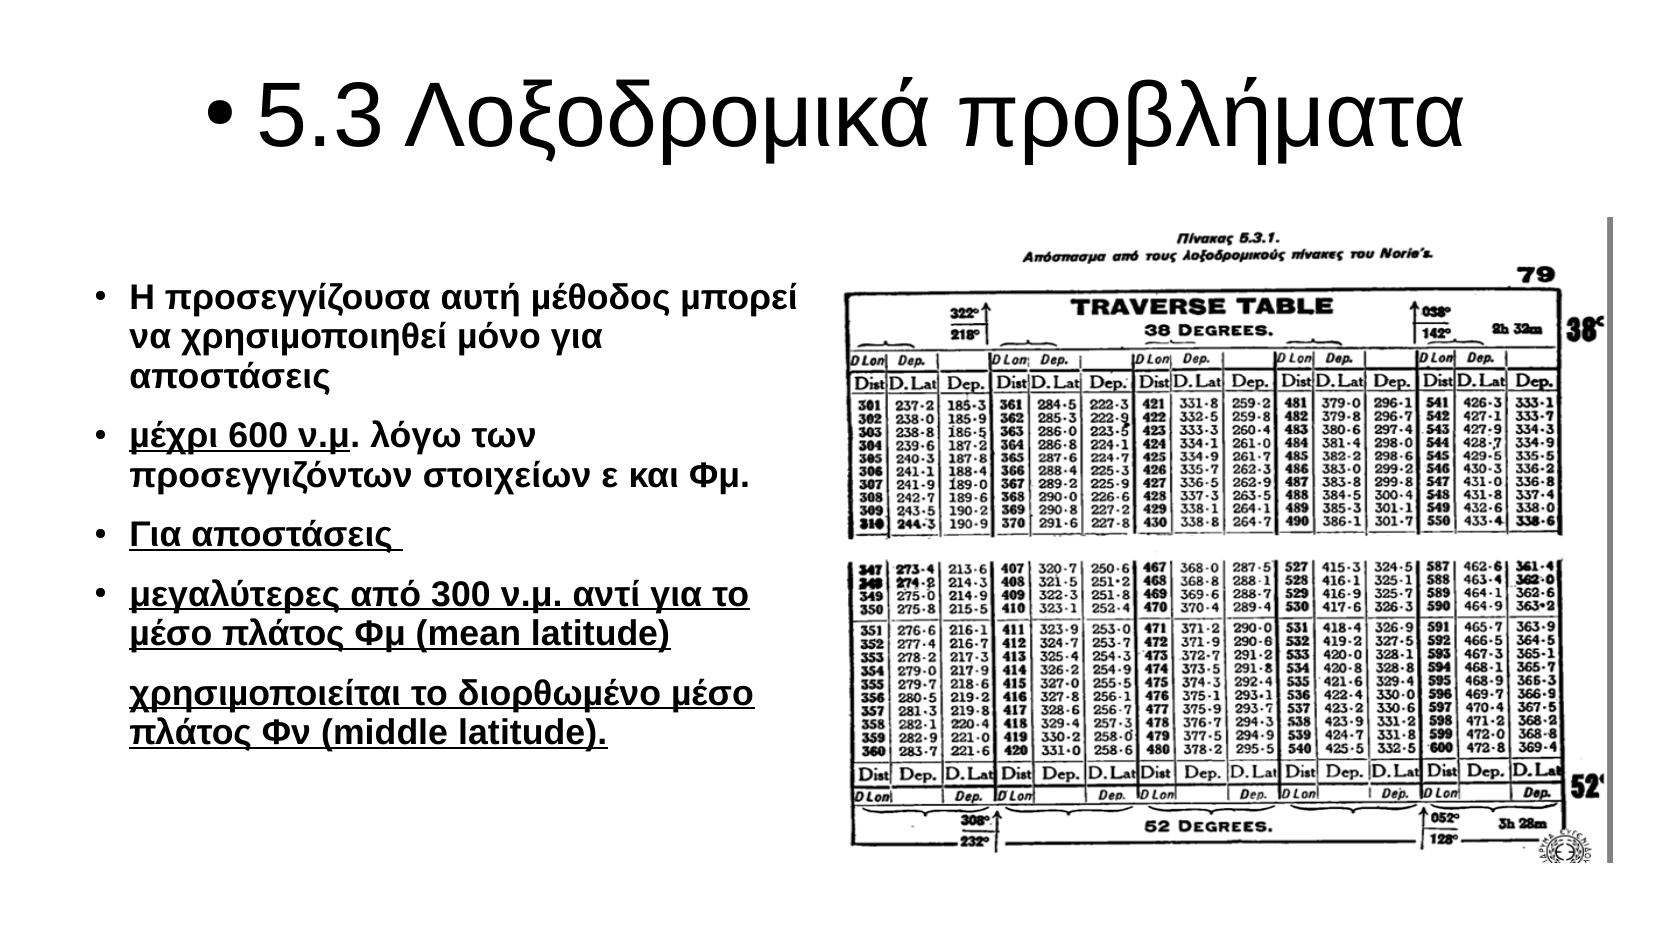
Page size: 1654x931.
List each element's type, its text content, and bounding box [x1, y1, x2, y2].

list Η προσεγγίζουσα αυτή µέθοδος µπορεί να χρησιµοποιηθεί µόνο για αποστάσεις µέχρι 600 ν.μ. λόγω των προσεγγιζόντων στοιχείων ε και Φμ. Για αποστάσεις μεγαλύτερες από 300 ν.μ. αντί για το µέσο πλάτος Φμ (mean latitude) χρησιµοποιείται το διορθωµένο µέσο πλάτος Φν (middle latitude). [82, 217, 809, 758]
title 5.3 Λοξοδρομικά προβλήματα [82, 37, 1571, 193]
picture [825, 217, 1613, 863]
